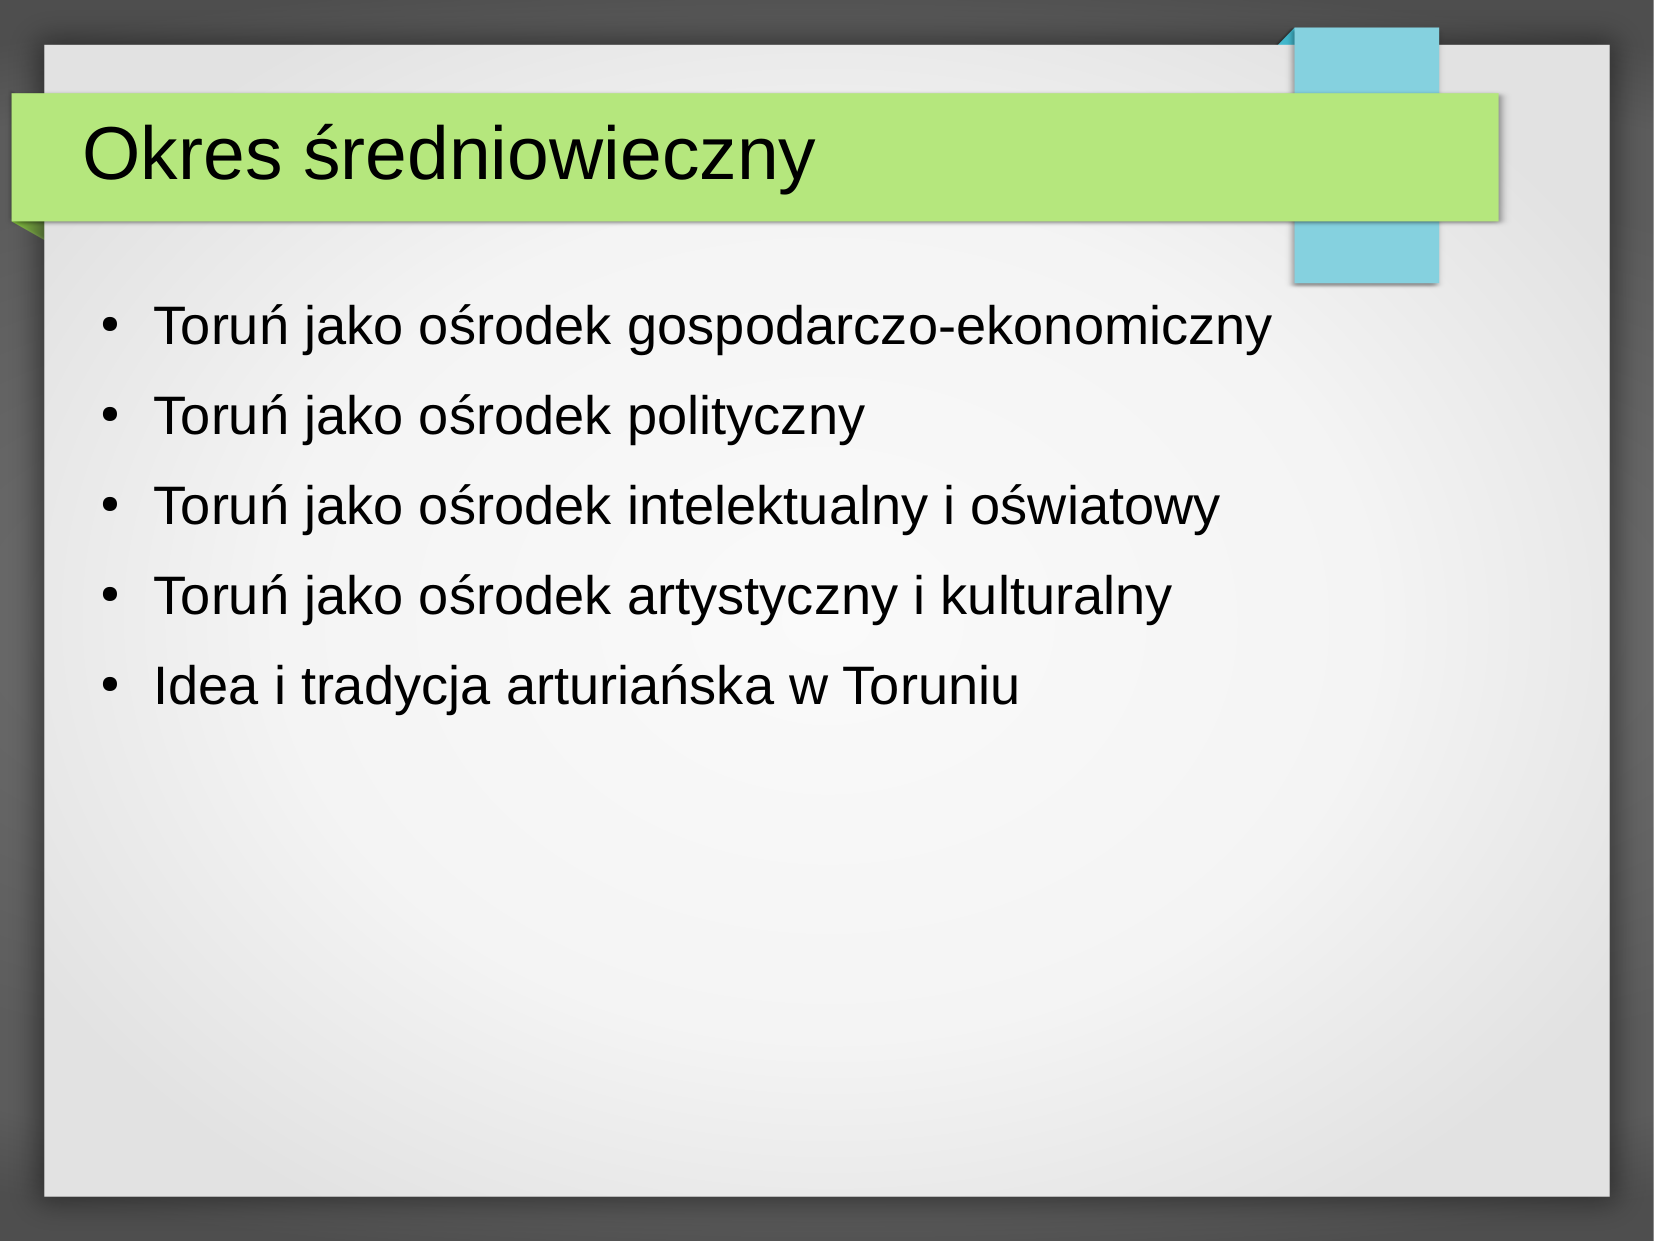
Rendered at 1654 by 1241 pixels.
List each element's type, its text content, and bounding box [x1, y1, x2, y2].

picture [0, 0, 1654, 1241]
list Toruń jako ośrodek gospodarczo-ekonomiczny Toruń jako ośrodek polityczny Toruń jako ośrodek intelektualny i oświatowy Toruń jako ośrodek artystyczny i kulturalny Idea i tradycja arturiańska w Toruniu [82, 295, 1571, 1015]
title Okres średniowieczny [82, 94, 1264, 213]
